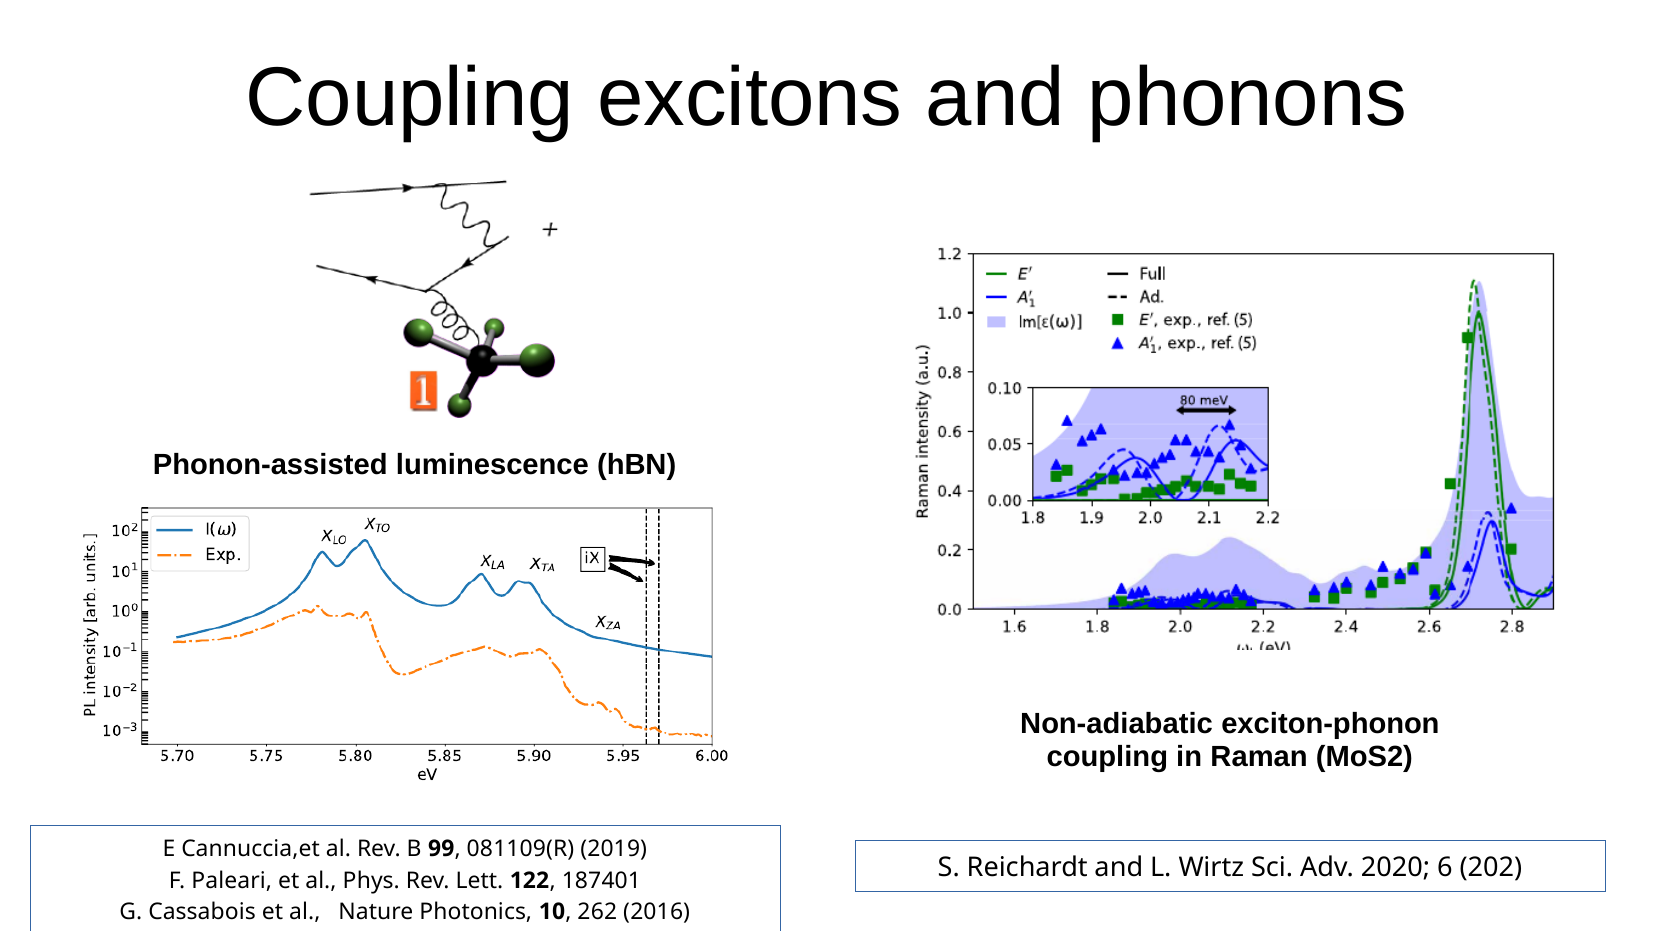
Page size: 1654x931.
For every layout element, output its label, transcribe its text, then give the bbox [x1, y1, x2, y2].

picture [900, 224, 1576, 650]
title Coupling excitons and phonons [82, 19, 1571, 175]
text_box Non-adiabatic exciton-phonon coupling in Raman (MoS2) [990, 699, 1471, 781]
text_box S. Reichardt and L. Wirtz Sci. Adv. 2020; 6 (202) [855, 840, 1606, 886]
picture [300, 175, 570, 436]
text_box Phonon-assisted luminescence (hBN) [138, 440, 709, 496]
text_box E Cannuccia,et al. Rev. B 99, 081109(R) (2019) F. Paleari, et al., Phys. Rev. Lett. 122, 187401 G. Cassabois et al., Nature Photonics, 10, 262 (2016) [30, 825, 781, 911]
picture [60, 488, 746, 792]
